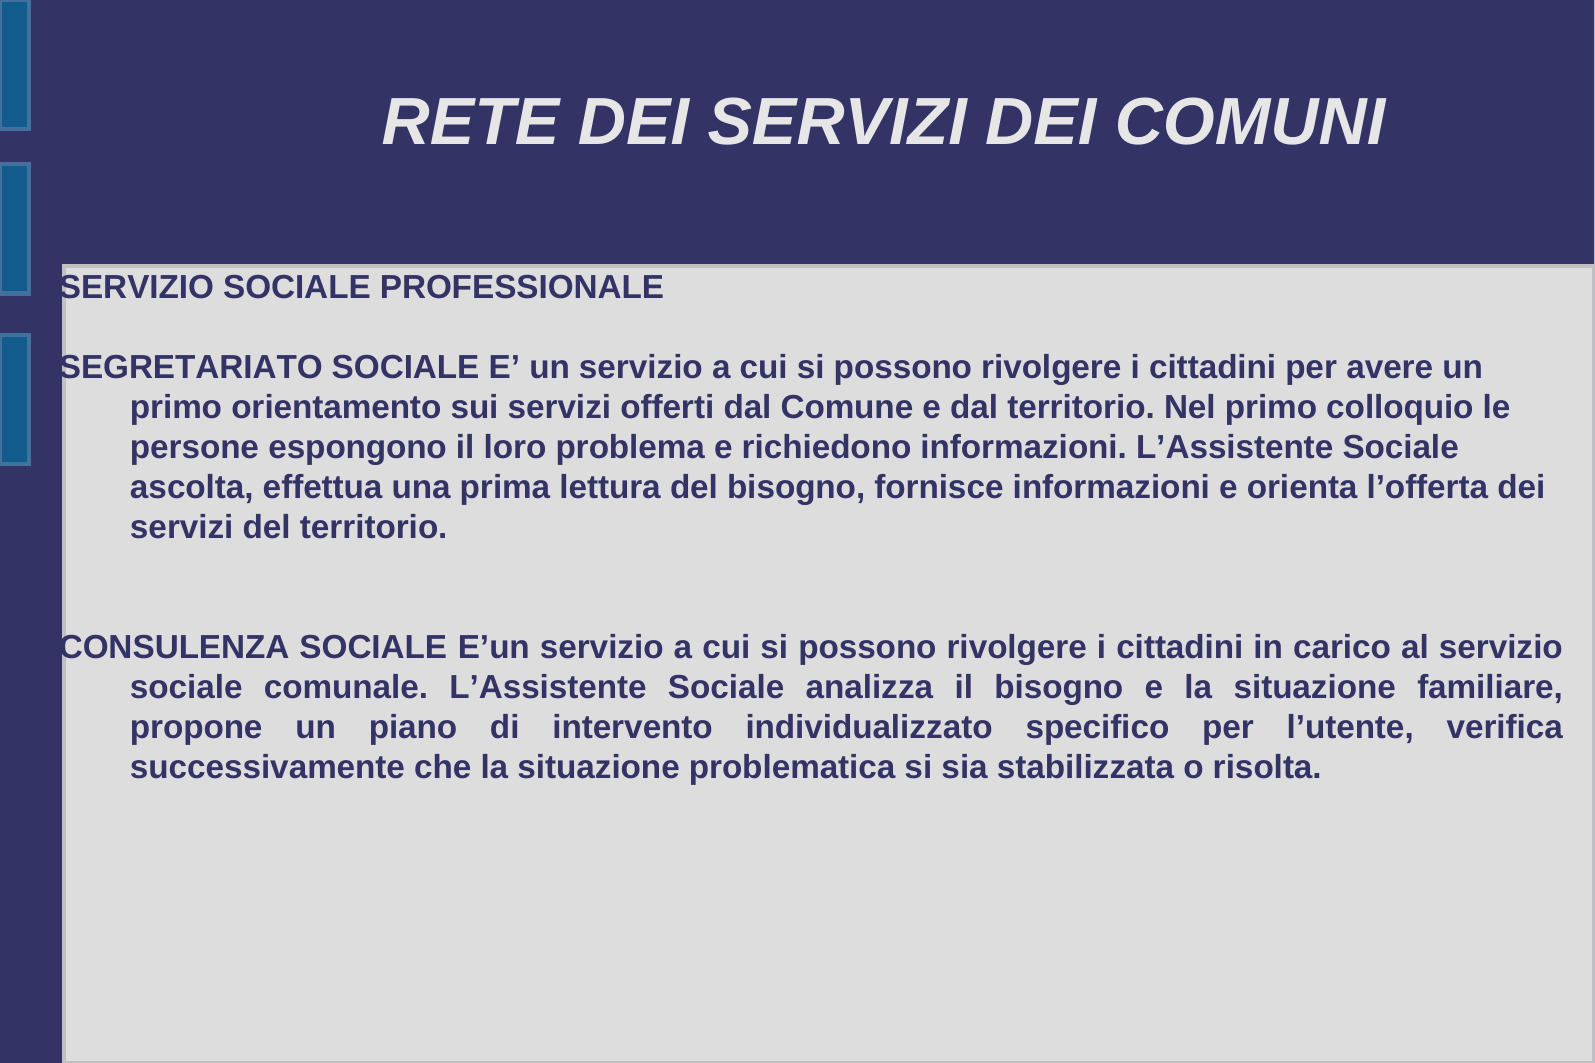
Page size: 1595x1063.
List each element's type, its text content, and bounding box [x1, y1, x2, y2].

list SERVIZIO SOCIALE PROFESSIONALE SEGRETARIATO SOCIALE E’ un servizio a cui si possono rivolgere i cittadini per avere un primo orientamento sui servizi offerti dal Comune e dal territorio. Nel primo colloquio le persone espongono il loro problema e richiedono informazioni. L’Assistente Sociale ascolta, effettua una prima lettura del bisogno, fornisce informazioni e orienta l’offerta dei servizi del territorio. CONSULENZA SOCIALE E’un servizio a cui si possono rivolgere i cittadini in carico al servizio sociale comunale. L’Assistente Sociale analizza il bisogno e la situazione familiare, propone un piano di intervento individualizzato specifico per l’utente, verifica successivamente che la situazione problematica si sia stabilizzata o risolta. [59, 265, 1565, 1063]
title RETE DEI SERVIZI DEI COMUNI [203, 78, 1565, 159]
